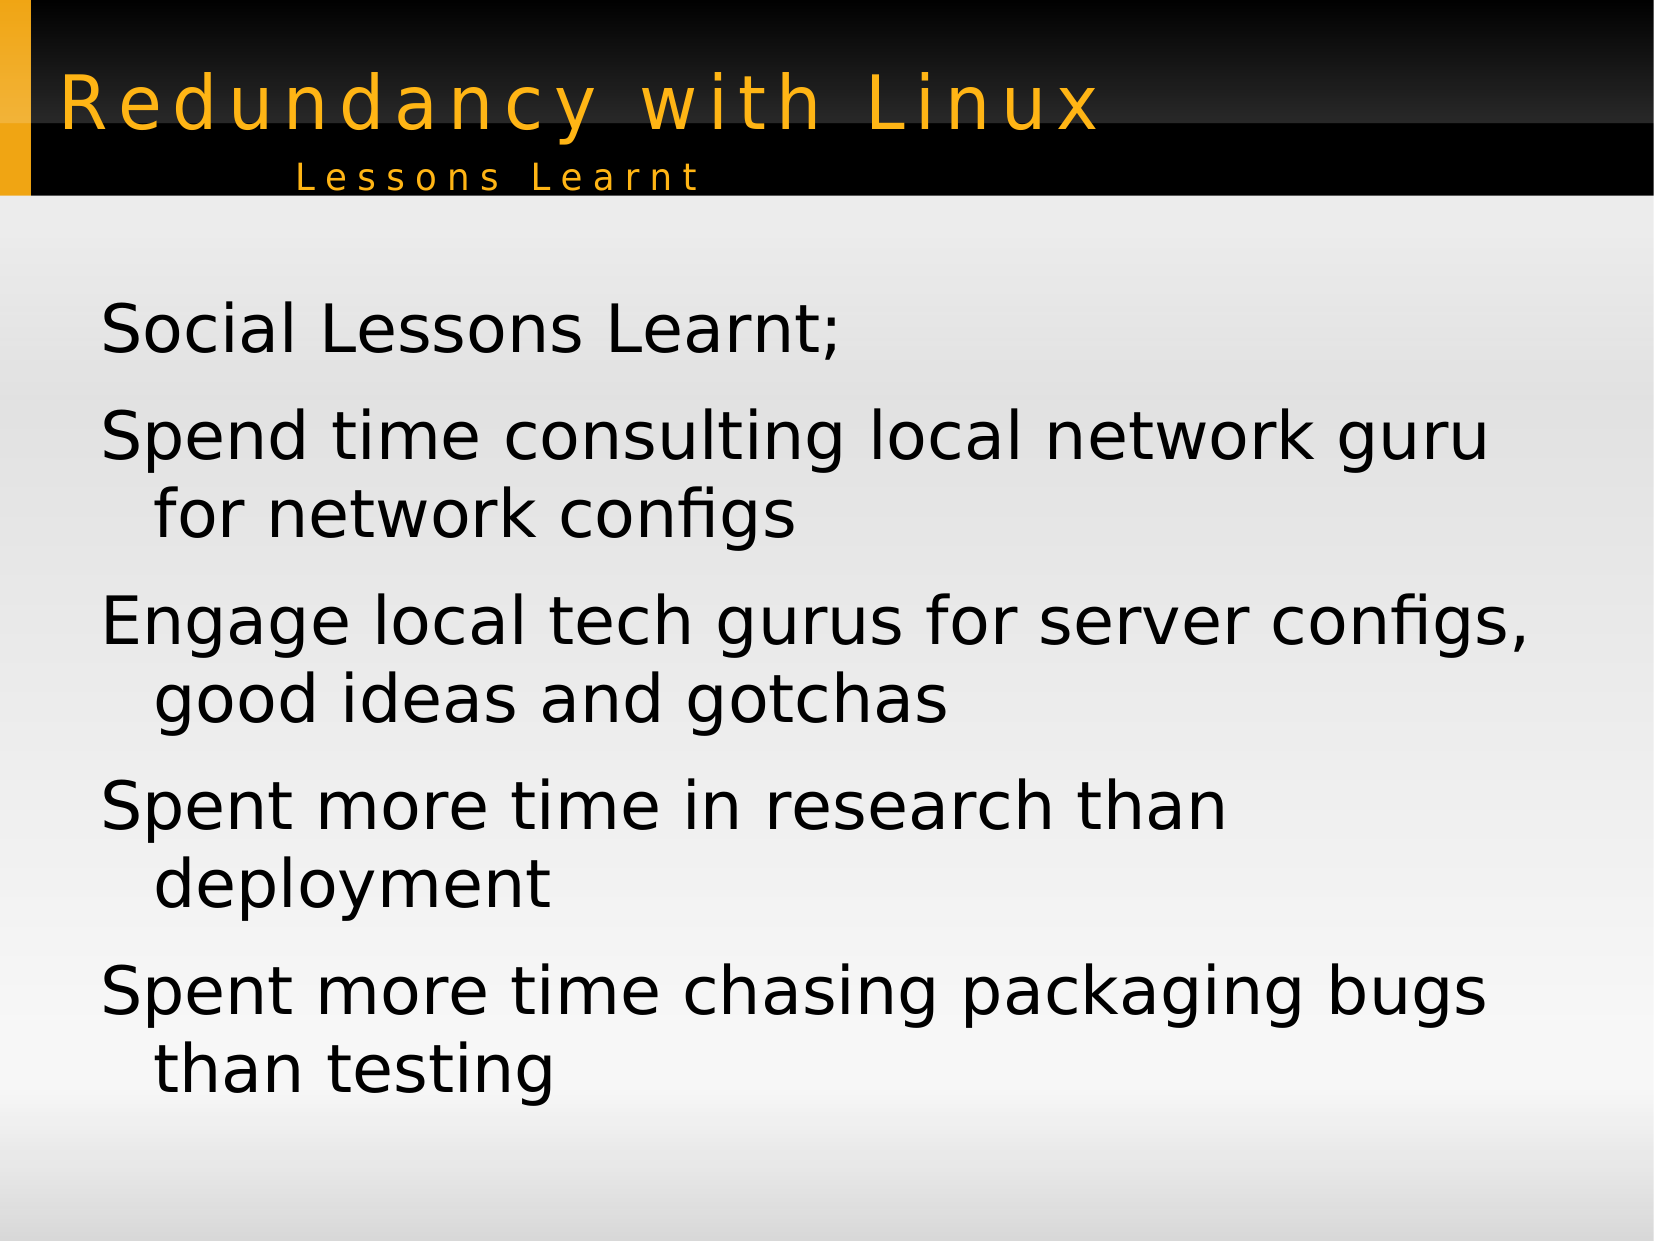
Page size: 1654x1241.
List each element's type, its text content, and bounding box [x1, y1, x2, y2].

list Social Lessons Learnt; Spend time consulting local network guru for network configs Engage local tech gurus for server configs, good ideas and gotchas Spent more time in research than deployment Spent more time chasing packaging bugs than testing [82, 290, 1571, 1109]
title Redundancy with Linux [59, 29, 1270, 178]
picture [0, 0, 1654, 1241]
title Lessons Learnt [295, 118, 1063, 237]
